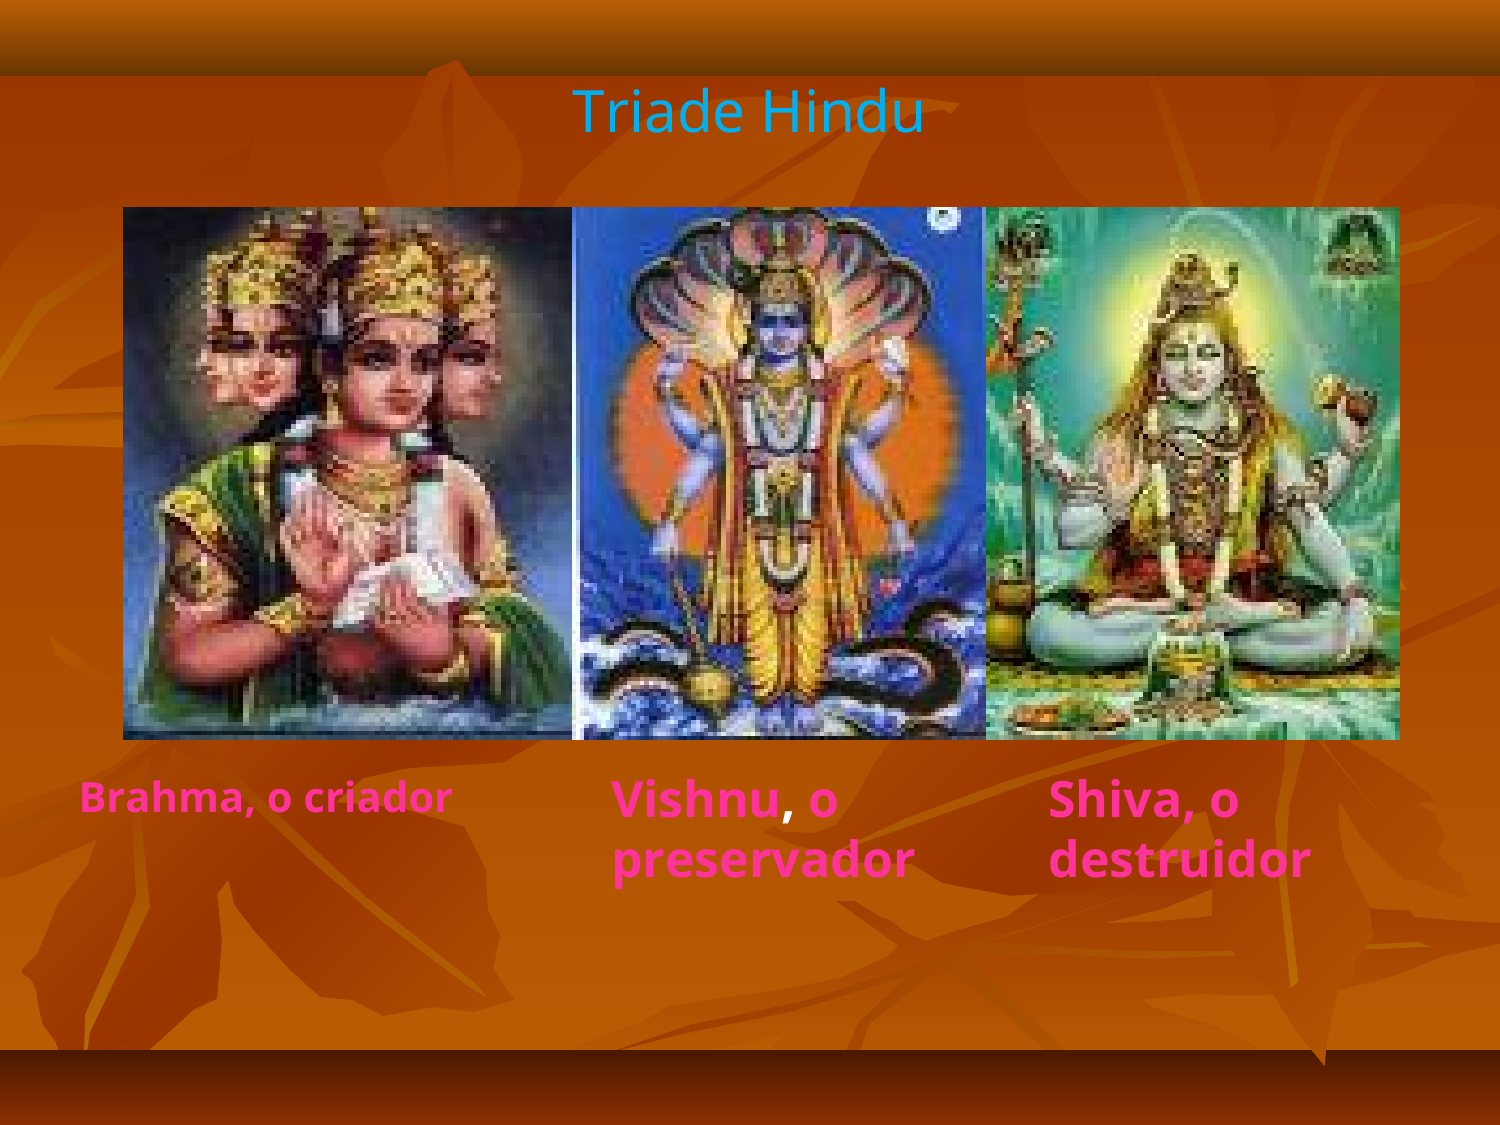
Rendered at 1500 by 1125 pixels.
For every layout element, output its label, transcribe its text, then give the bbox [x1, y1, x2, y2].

text_box Brahma, o criador [53, 763, 526, 829]
text_box Shiva, o destruidor [1033, 759, 1389, 896]
text_box Triade Hindu [41, 66, 1459, 152]
text_box Vishnu, o preservador [596, 759, 951, 896]
picture [123, 207, 1400, 740]
